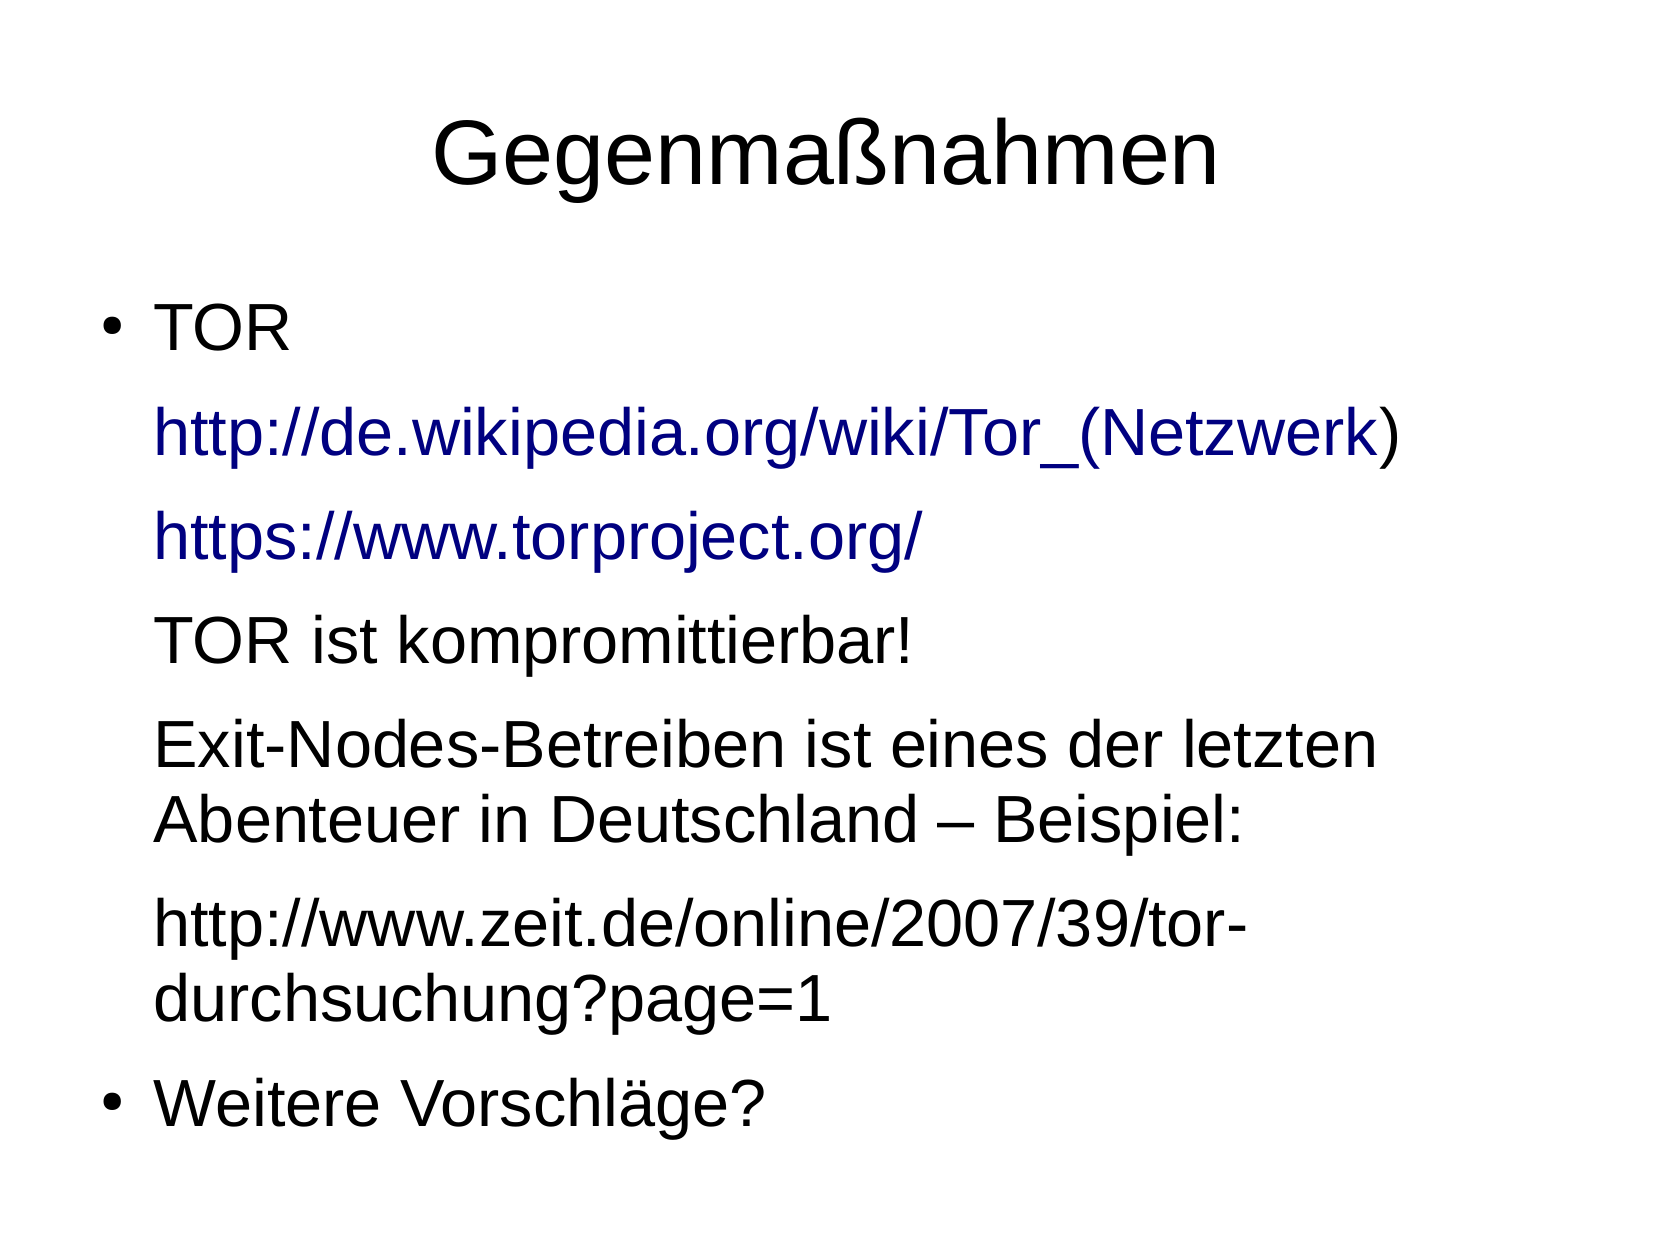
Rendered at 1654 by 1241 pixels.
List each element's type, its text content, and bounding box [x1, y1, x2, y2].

title Gegenmaßnahmen [82, 49, 1571, 257]
list TOR http://de.wikipedia.org/wiki/Tor_(Netzwerk) https://www.torproject.org/ TOR ist kompromittierbar! Exit-Nodes-Betreiben ist eines der letzten Abenteuer in Deutschland – Beispiel: http://www.zeit.de/online/2007/39/tor-durchsuchung?page=1 Weitere Vorschläge? [82, 290, 1571, 1141]
